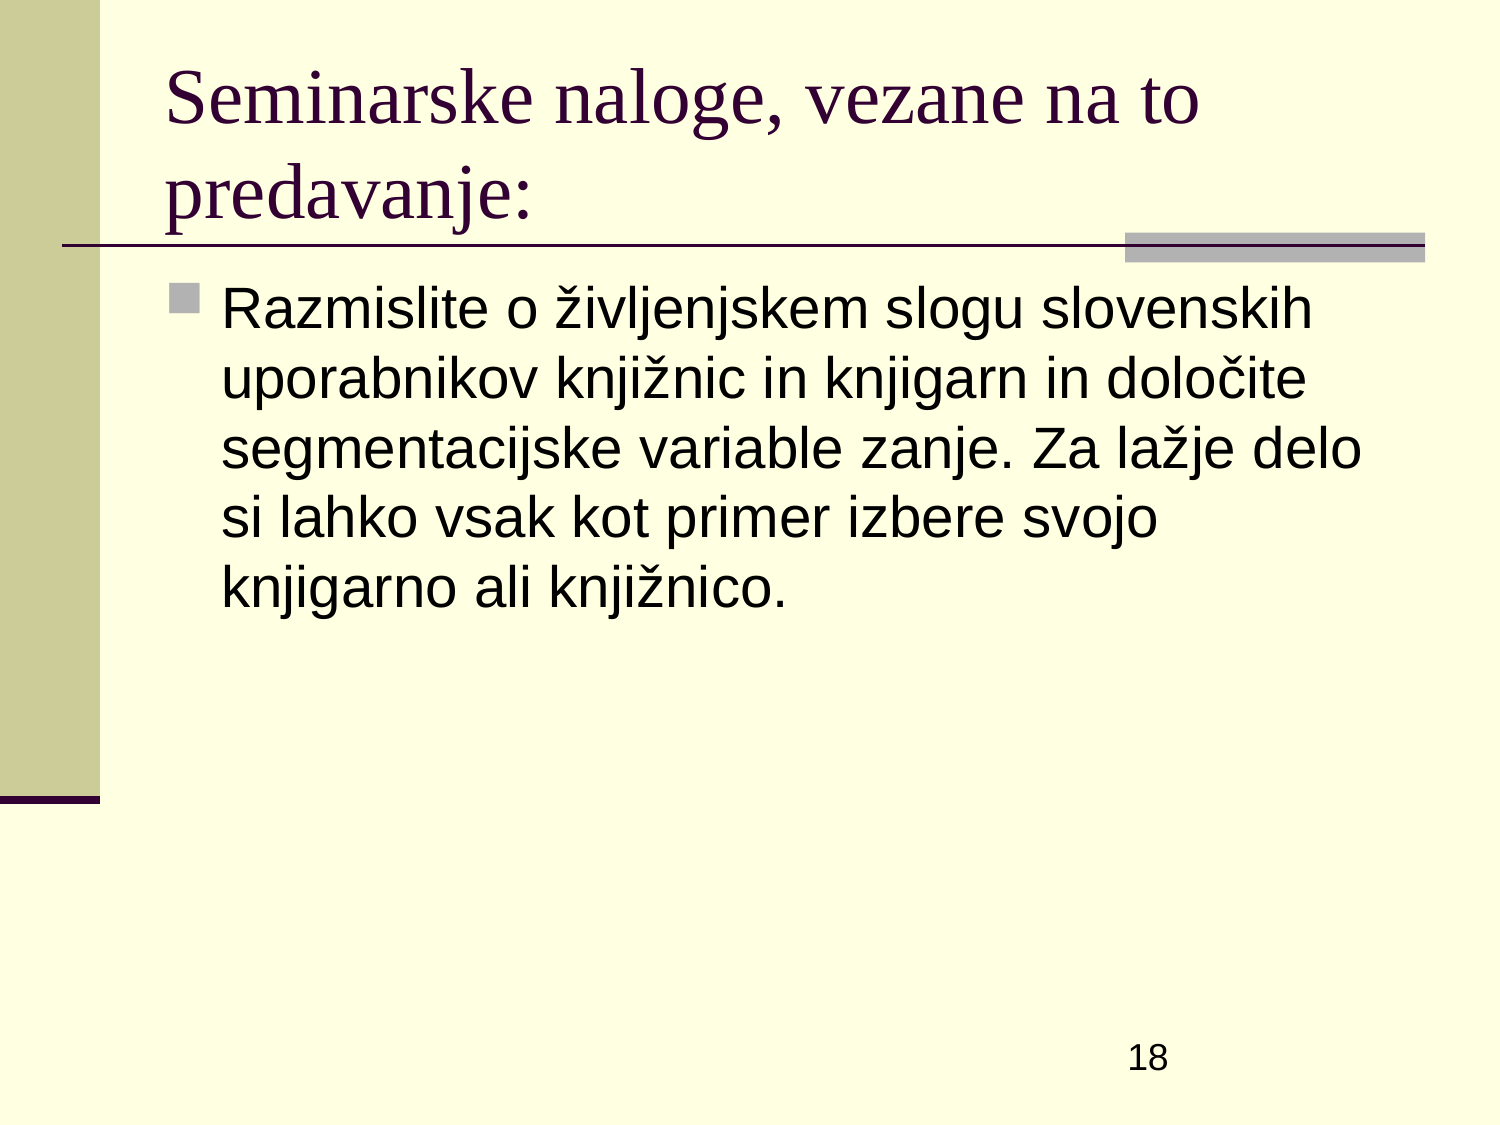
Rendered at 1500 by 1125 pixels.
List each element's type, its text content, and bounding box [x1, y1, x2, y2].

list Razmislite o življenjskem slogu slovenskih uporabnikov knjižnic in knjigarn in določite segmentacijske variable zanje. Za lažje delo si lahko vsak kot primer izbere svojo knjigarno ali knjižnico. [150, 262, 1426, 1006]
title Seminarske naloge, vezane na to predavanje: [150, 36, 1426, 243]
